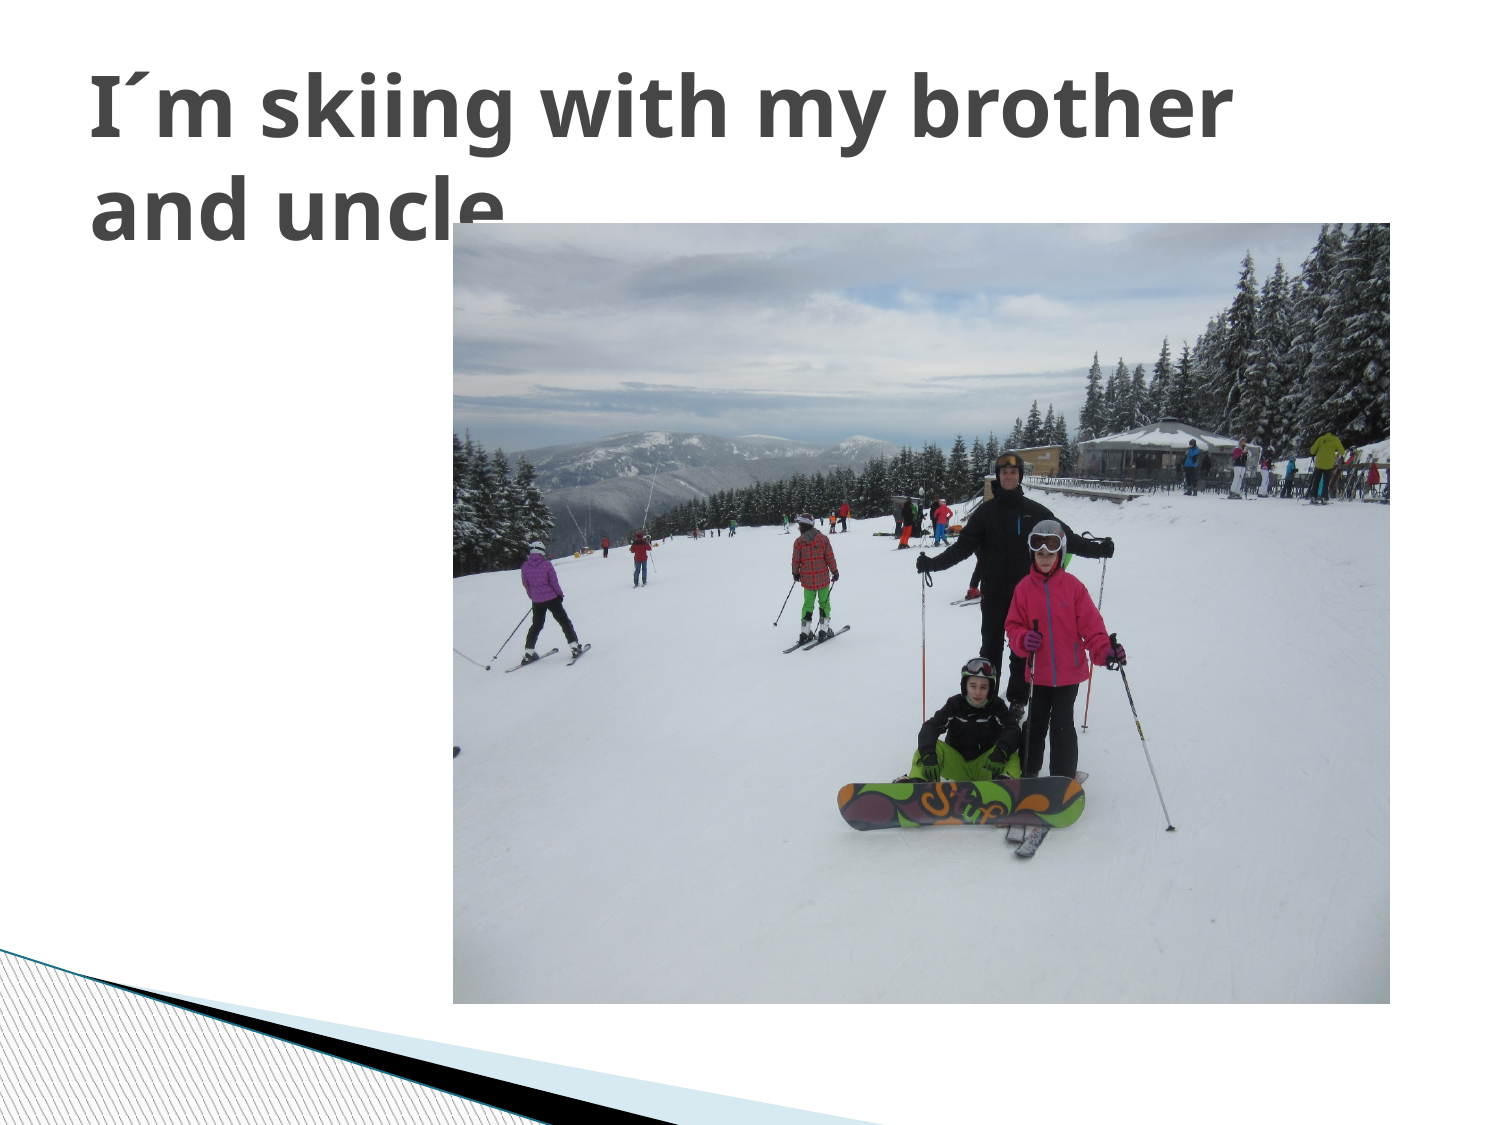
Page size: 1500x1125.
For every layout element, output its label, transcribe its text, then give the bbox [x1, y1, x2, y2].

picture [453, 223, 1390, 1004]
title I´m skiing with my brother and uncle. [75, 45, 1425, 233]
picture [0, 952, 543, 1125]
